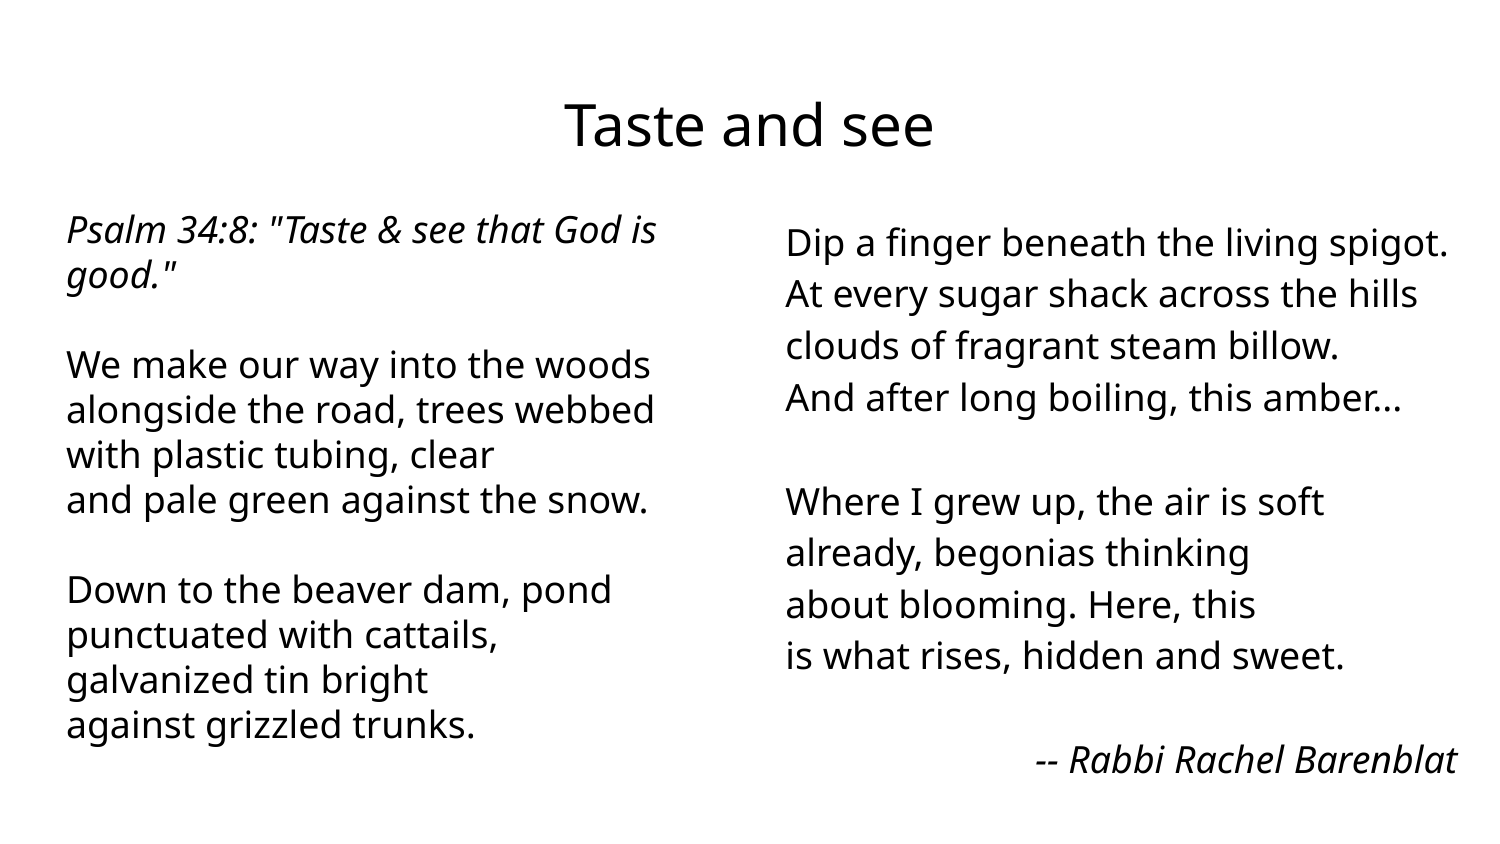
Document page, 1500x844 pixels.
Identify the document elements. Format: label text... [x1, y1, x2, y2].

text_box Dip a finger beneath the living spigot. At every sugar shack across the hills clouds of fragrant steam billow. And after long boiling, this amber... Where I grew up, the air is soft already, begonias thinking about blooming. Here, this is what rises, hidden and sweet. -- Rabbi Rachel Barenblat [770, 197, 1473, 745]
list Psalm 34:8: "Taste & see that God is good." We make our way into the woods alongside the road, trees webbed with plastic tubing, clear and pale green against the snow. Down to the beaver dam, pond punctuated with cattails, galvanized tin bright against grizzled trunks. [51, 190, 754, 752]
title Taste and see [51, 72, 1449, 167]
